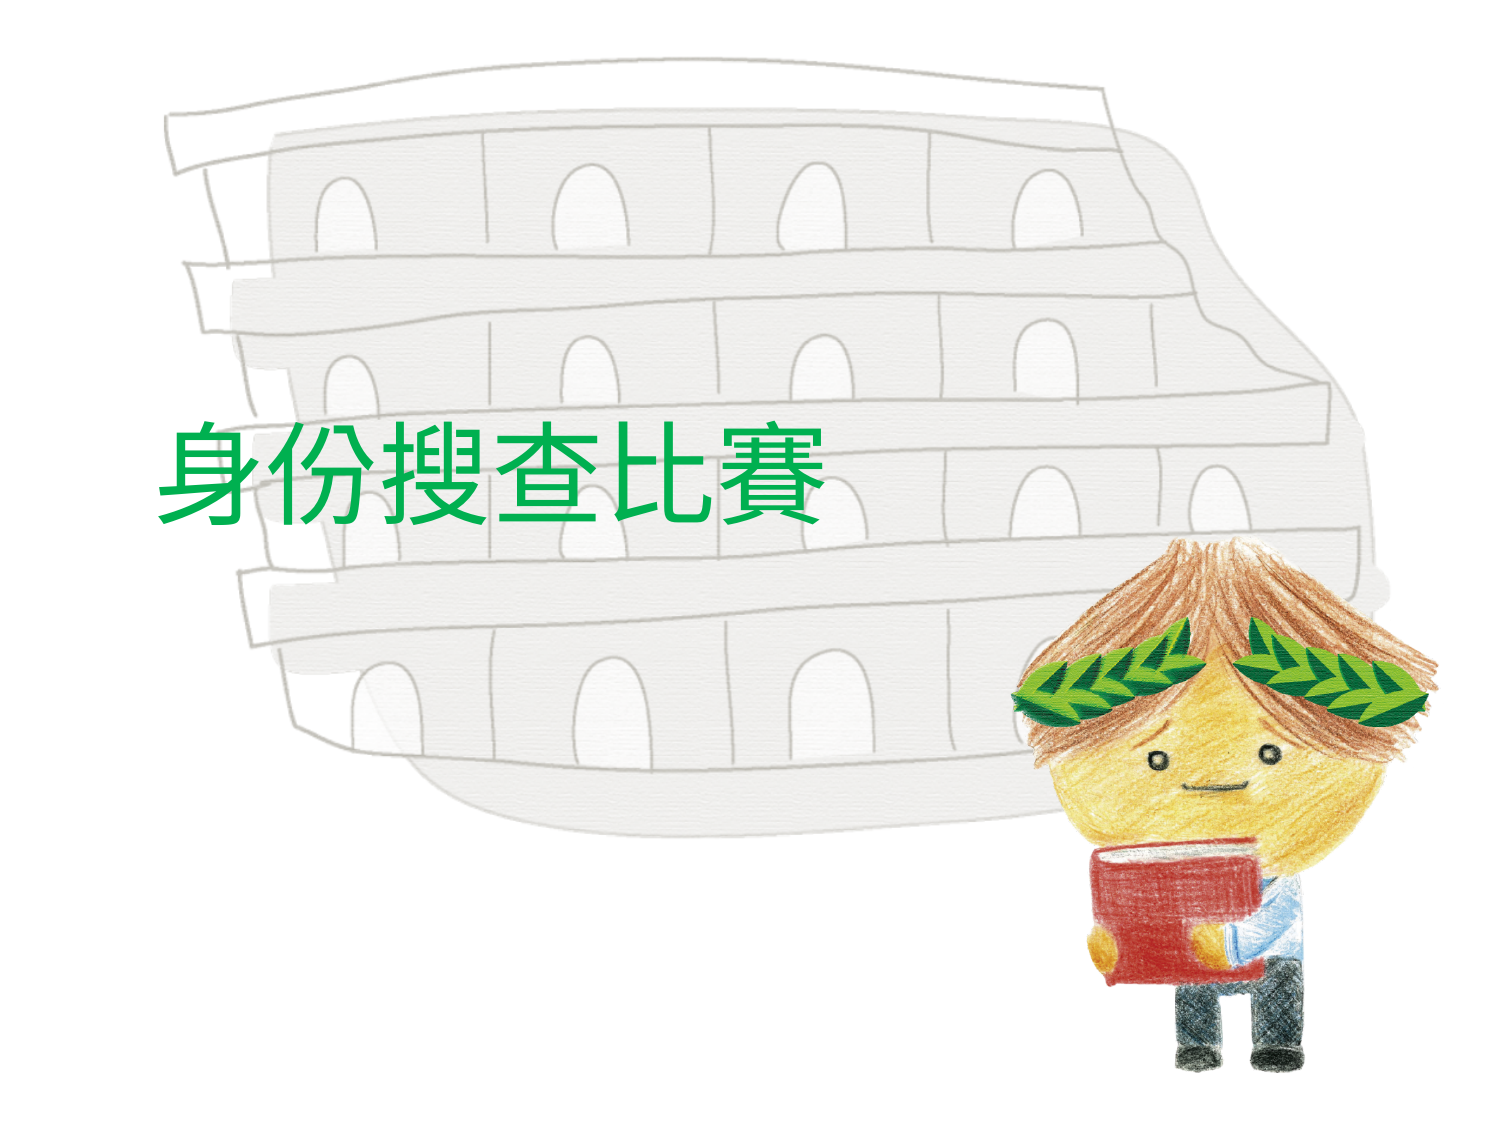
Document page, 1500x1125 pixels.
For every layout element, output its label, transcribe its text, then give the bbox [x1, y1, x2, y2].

picture [41, 30, 1454, 1096]
text_box 身份搜查比賽 [139, 397, 844, 547]
